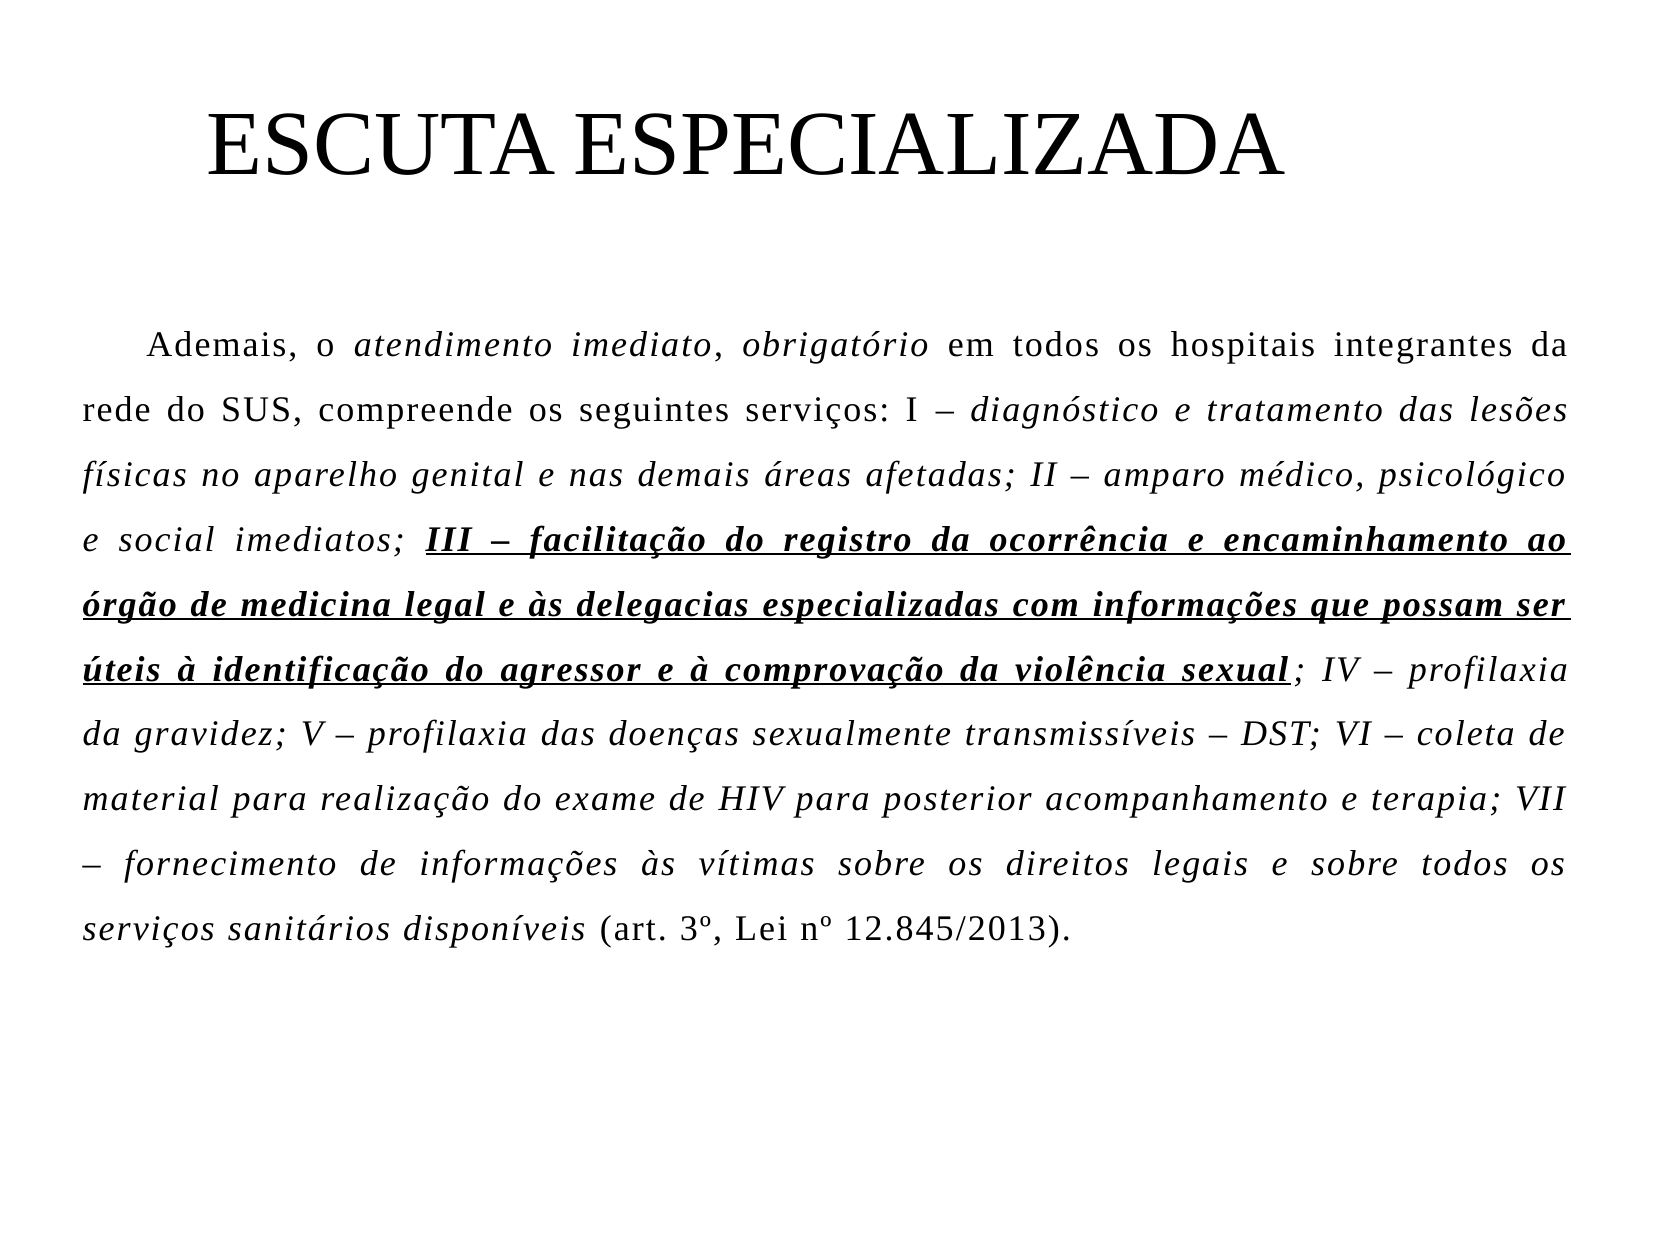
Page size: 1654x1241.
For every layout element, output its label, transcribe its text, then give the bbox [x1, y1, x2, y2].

list Ademais, o atendimento imediato, obrigatório em todos os hospitais integrantes da rede do SUS, compreende os seguintes serviços: I – diagnóstico e tratamento das lesões físicas no aparelho genital e nas demais áreas afetadas; II – amparo médico, psicológico e social imediatos; III – facilitação do registro da ocorrência e encaminhamento ao órgão de medicina legal e às delegacias especializadas com informações que possam ser úteis à identificação do agressor e à comprovação da violência sexual; IV – profilaxia da gravidez; V – profilaxia das doenças sexualmente transmissíveis – DST; VI – coleta de material para realização do exame de HIV para posterior acompanhamento e terapia; VII – fornecimento de informações às vítimas sobre os direitos legais e sobre todos os serviços sanitários disponíveis (art. 3º, Lei nº 12.845/2013). [82, 299, 1571, 1019]
title ESCUTA ESPECIALIZADA [82, 47, 1412, 229]
